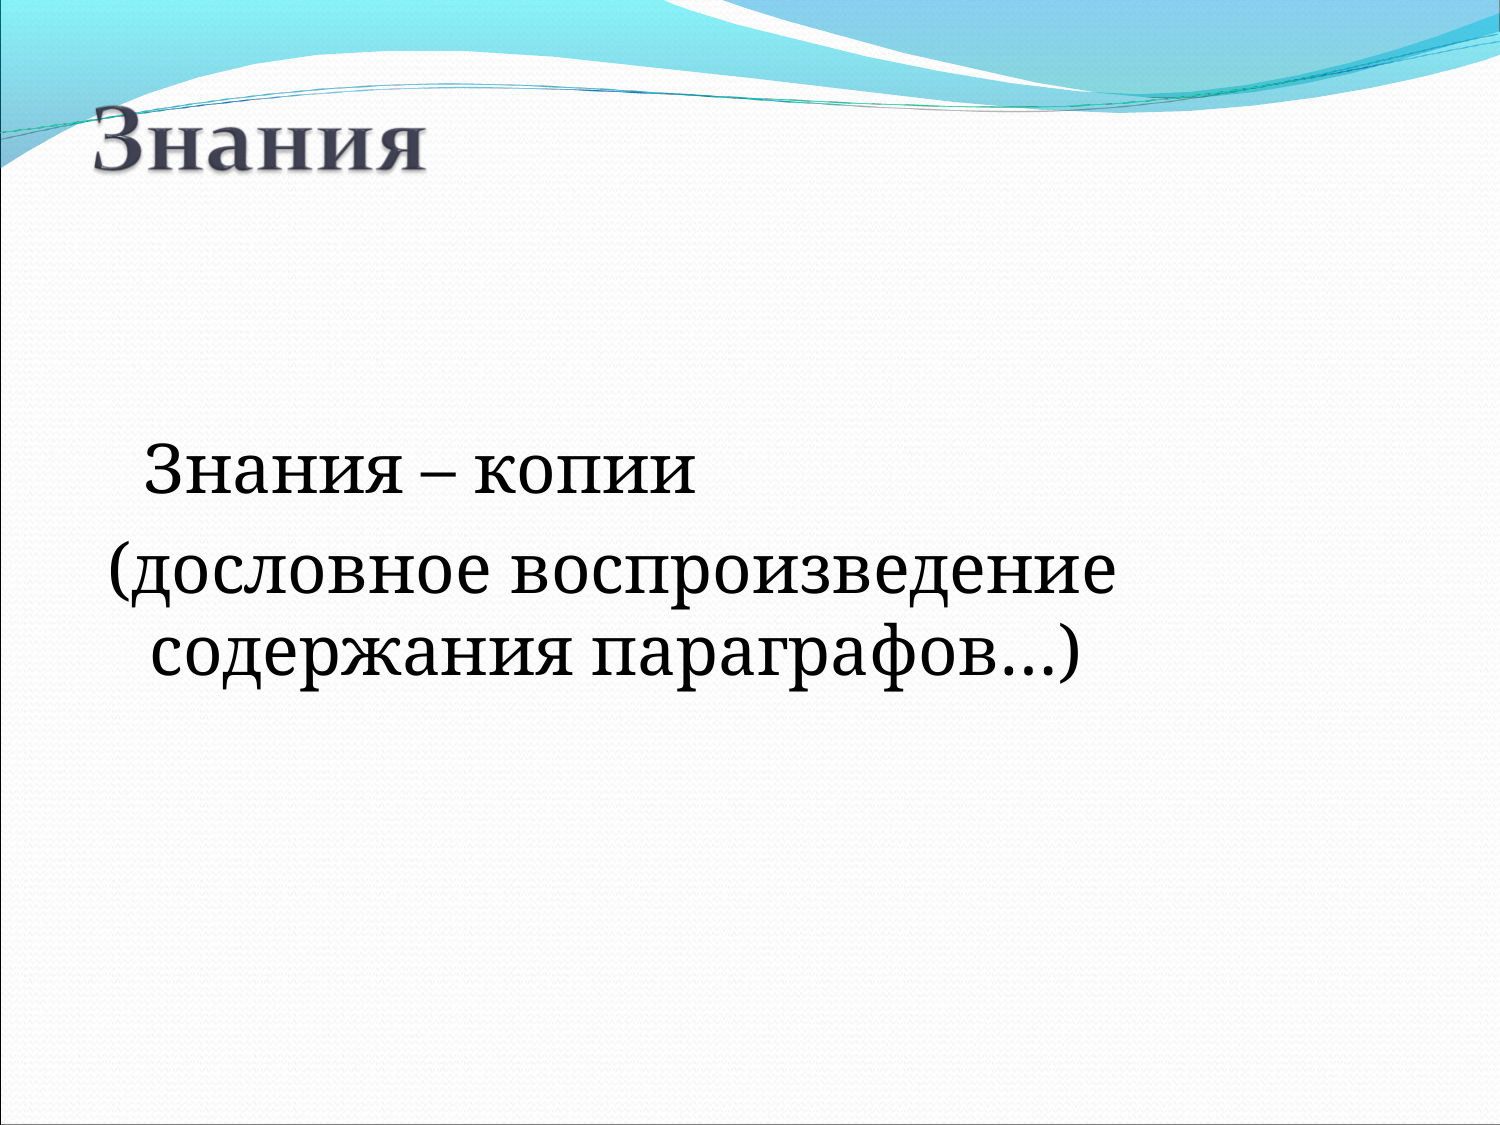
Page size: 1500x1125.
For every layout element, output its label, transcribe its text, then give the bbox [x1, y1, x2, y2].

text_box [28, 43, 1427, 235]
picture [0, 0, 1500, 1125]
list Знания – копии (дословное воспроизведение содержания параграфов…) [75, 317, 1426, 1038]
